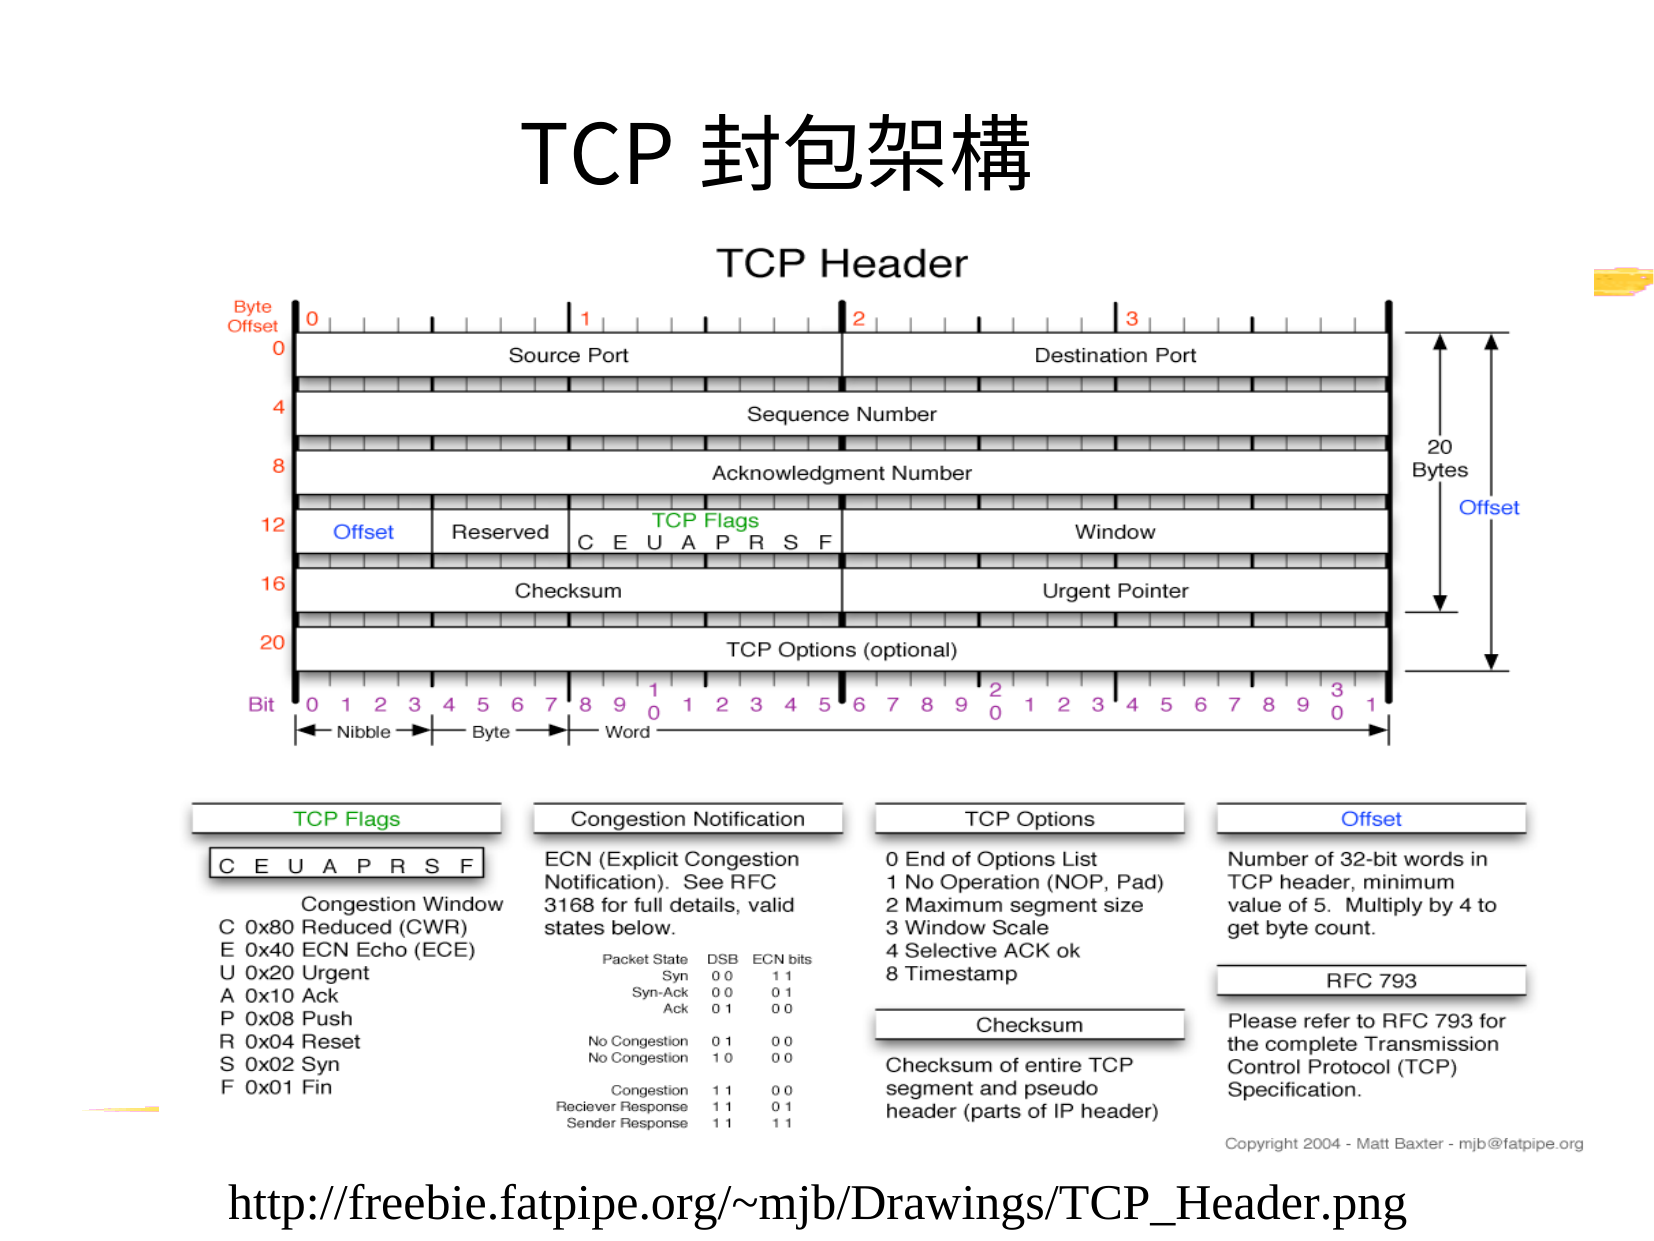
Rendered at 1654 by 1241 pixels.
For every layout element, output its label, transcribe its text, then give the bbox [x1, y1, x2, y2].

picture [82, 215, 1654, 1157]
title TCP封包架構 [73, 41, 1479, 249]
text_box http://freebie.fatpipe.org/~mjb/Drawings/TCP_Header.png [228, 1171, 1408, 1229]
